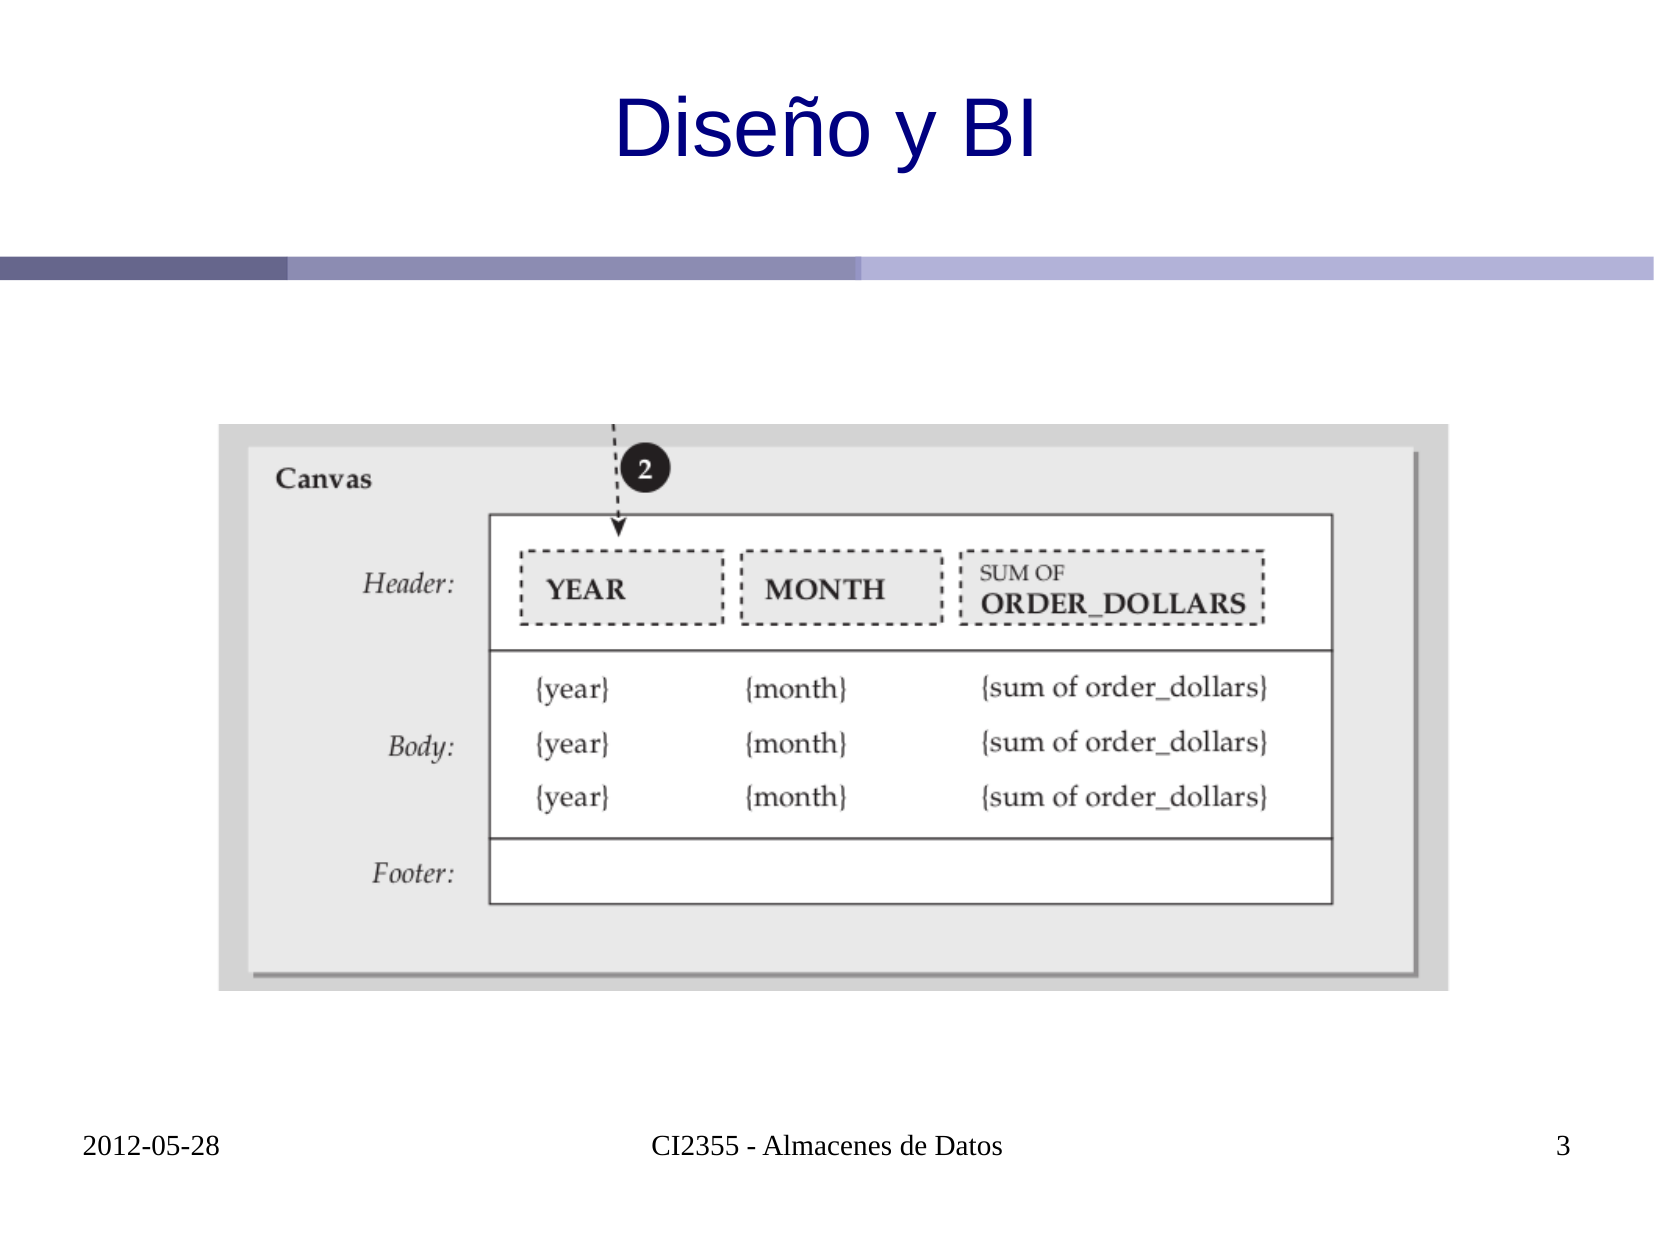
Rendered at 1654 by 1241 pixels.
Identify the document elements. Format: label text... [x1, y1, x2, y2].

title Diseño y BI [0, 0, 1654, 257]
picture [191, 424, 1475, 991]
